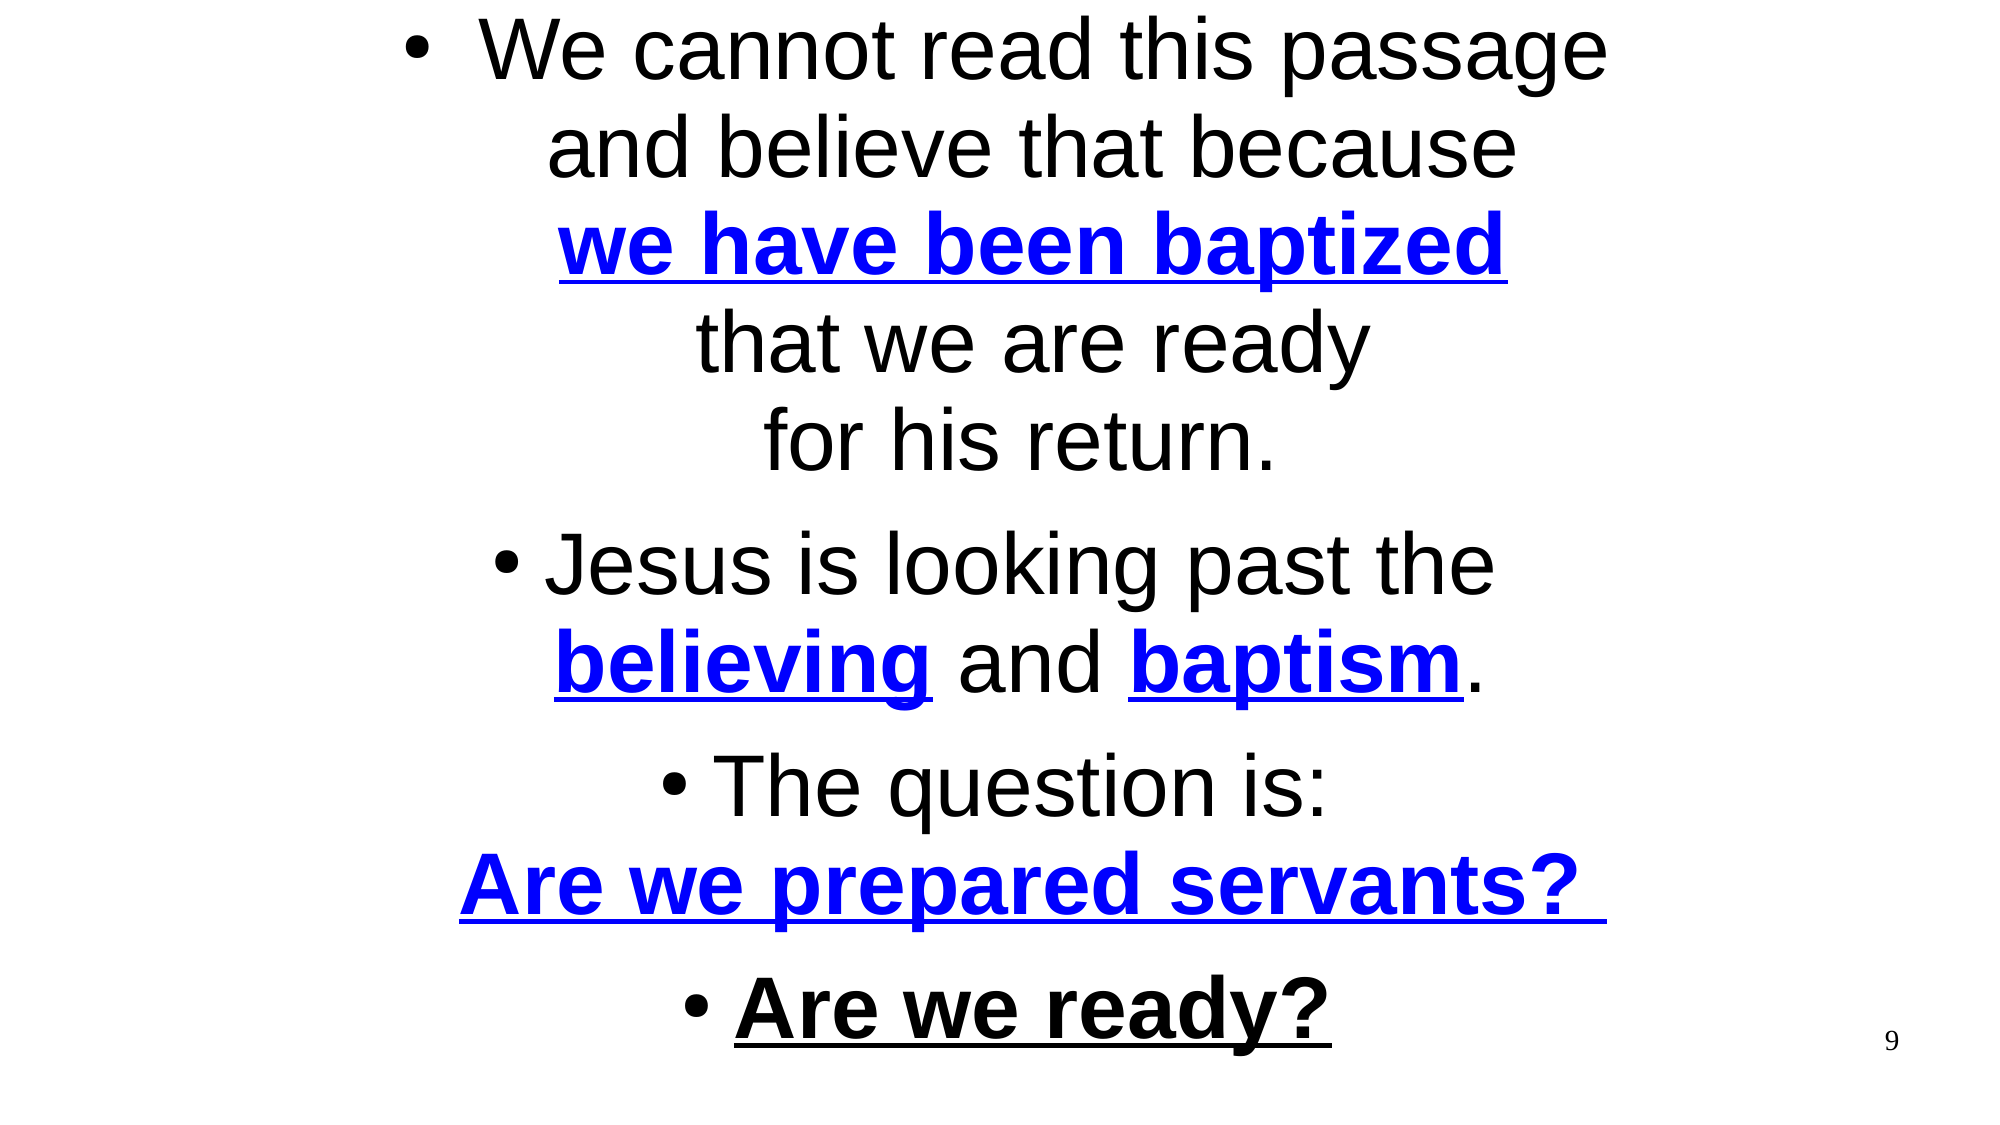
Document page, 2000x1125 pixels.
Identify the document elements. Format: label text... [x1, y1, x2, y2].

list We cannot read this passage and believe that because we have been baptized that we are ready for his return. Jesus is looking past the believing and baptism. The question is: Are we prepared servants? Are we ready? [0, 0, 1996, 1123]
